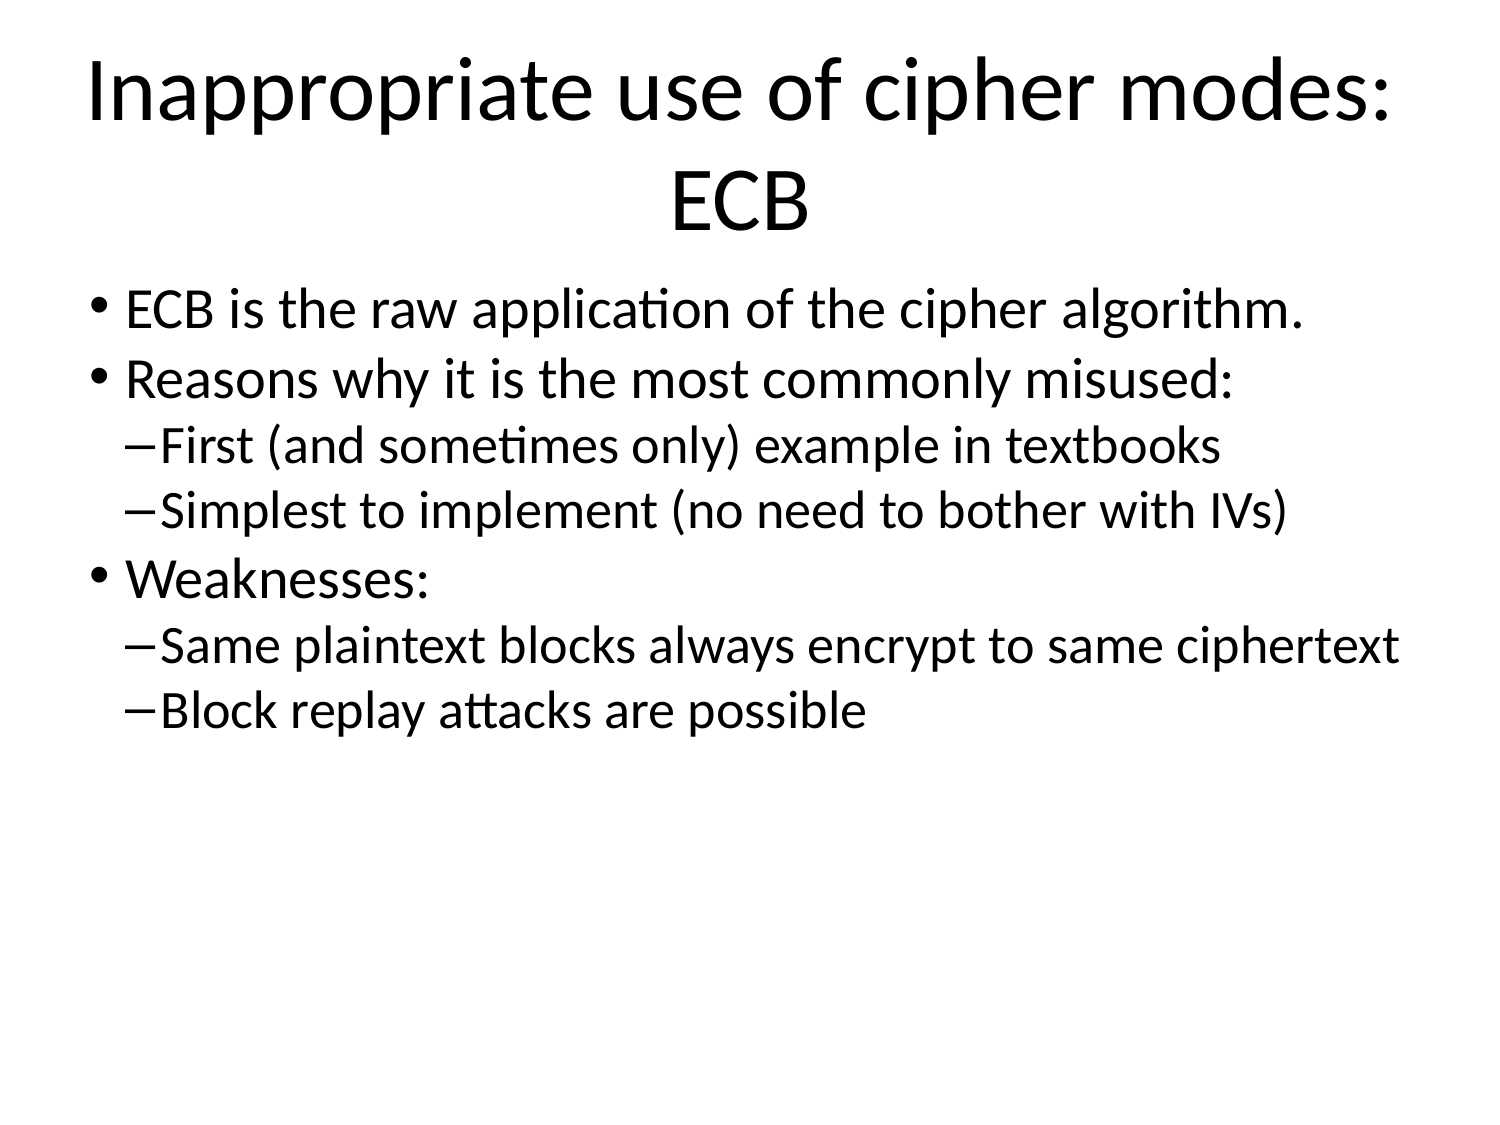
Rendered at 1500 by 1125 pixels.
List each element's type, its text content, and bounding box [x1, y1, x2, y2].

text_box Inappropriate use of cipher modes: ECB [46, 45, 1435, 233]
text_box ECB is the raw application of the cipher algorithm. Reasons why it is the most commonly misused: First (and sometimes only) example in textbooks Simplest to implement (no need to bother with IVs) Weaknesses: Same plaintext blocks always encrypt to same ciphertext Block replay attacks are possible [75, 262, 1425, 1005]
